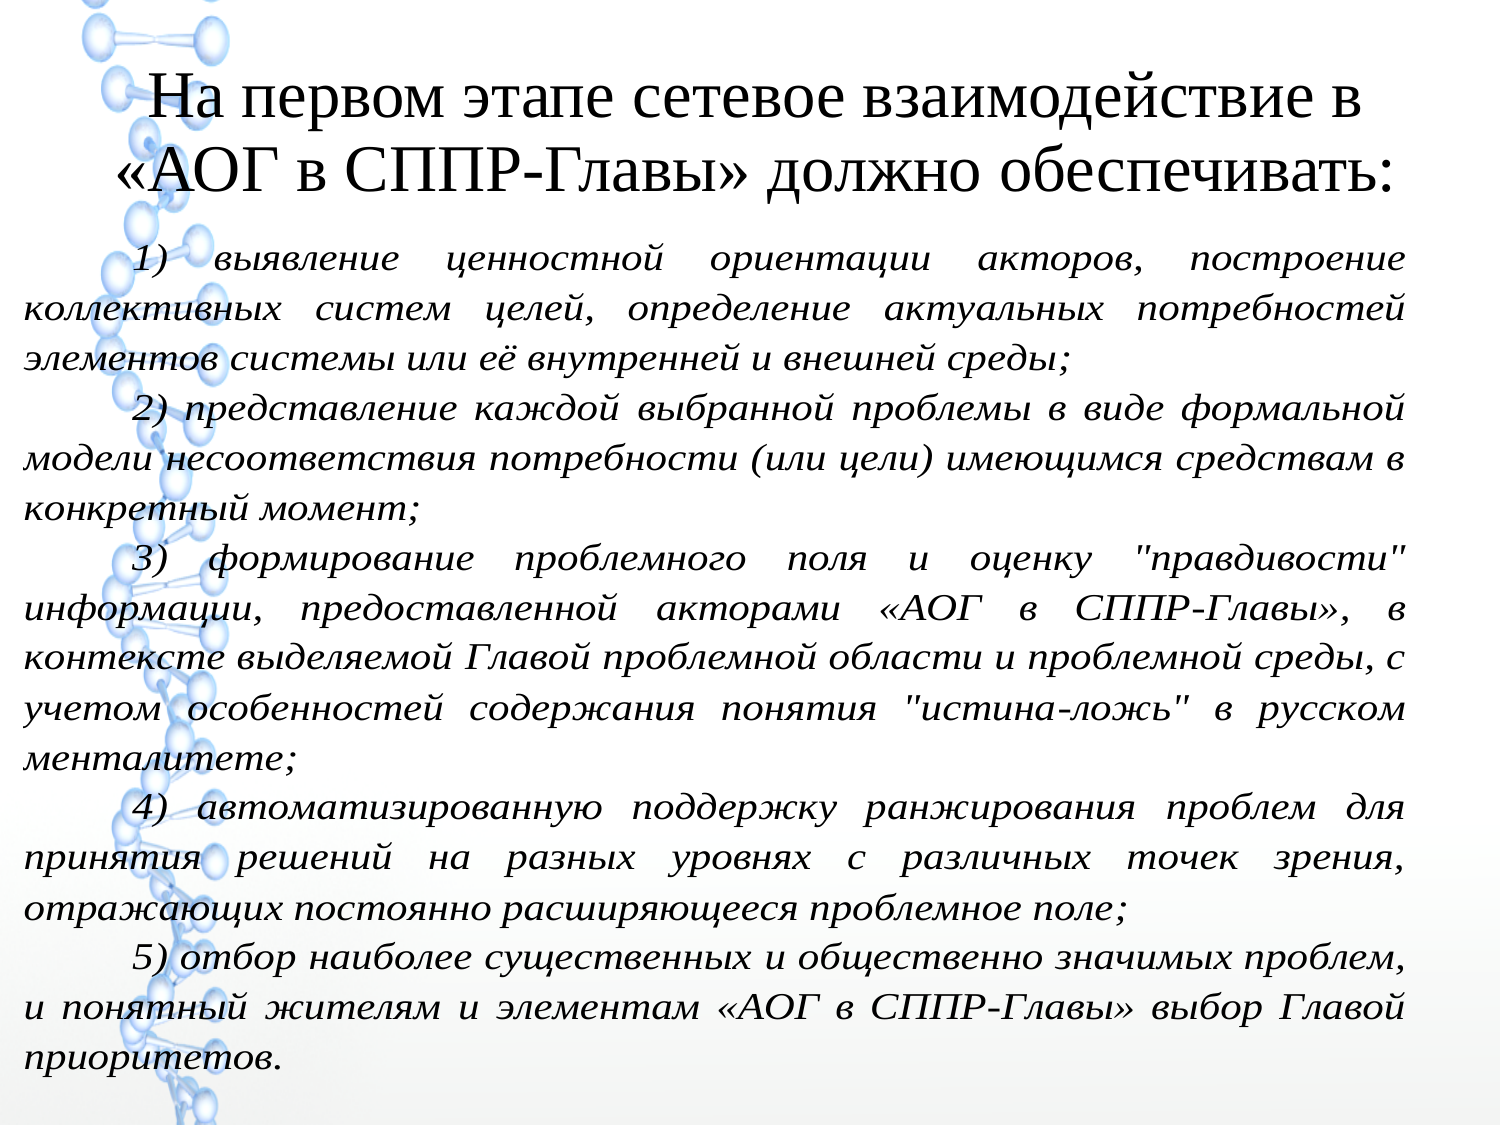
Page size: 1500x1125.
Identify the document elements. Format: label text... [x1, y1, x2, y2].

picture [0, 0, 1500, 1125]
title На первом этапе сетевое взаимодействие в «АОГ в СППР-Главы» должно обеспечивать: [59, 11, 1453, 253]
